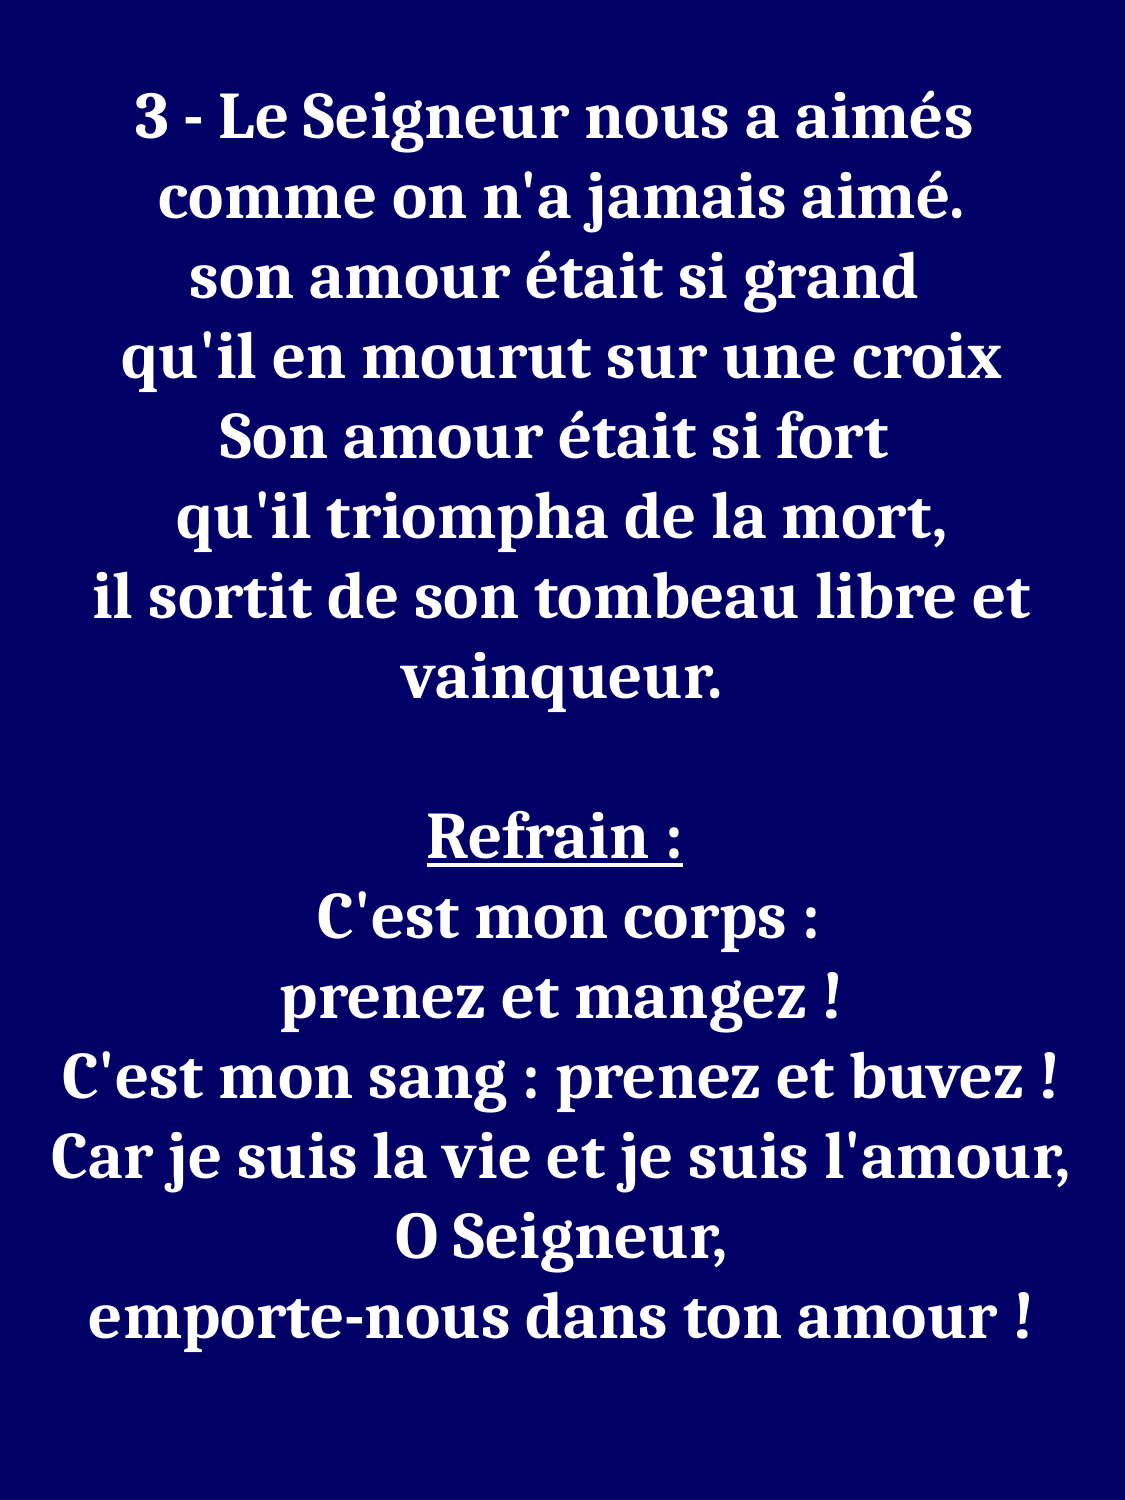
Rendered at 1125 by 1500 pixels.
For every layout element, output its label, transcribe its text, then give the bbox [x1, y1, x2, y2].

text_box 3 - Le Seigneur nous a aimés comme on n'a jamais aimé. son amour était si grand qu'il en mourut sur une croix Son amour était si fort qu'il triompha de la mort, il sortit de son tombeau libre et vainqueur. Refrain : C'est mon corps : prenez et mangez ! C'est mon sang : prenez et buvez ! Car je suis la vie et je suis l'amour, O Seigneur, emporte-nous dans ton amour ! [0, 64, 1125, 1119]
